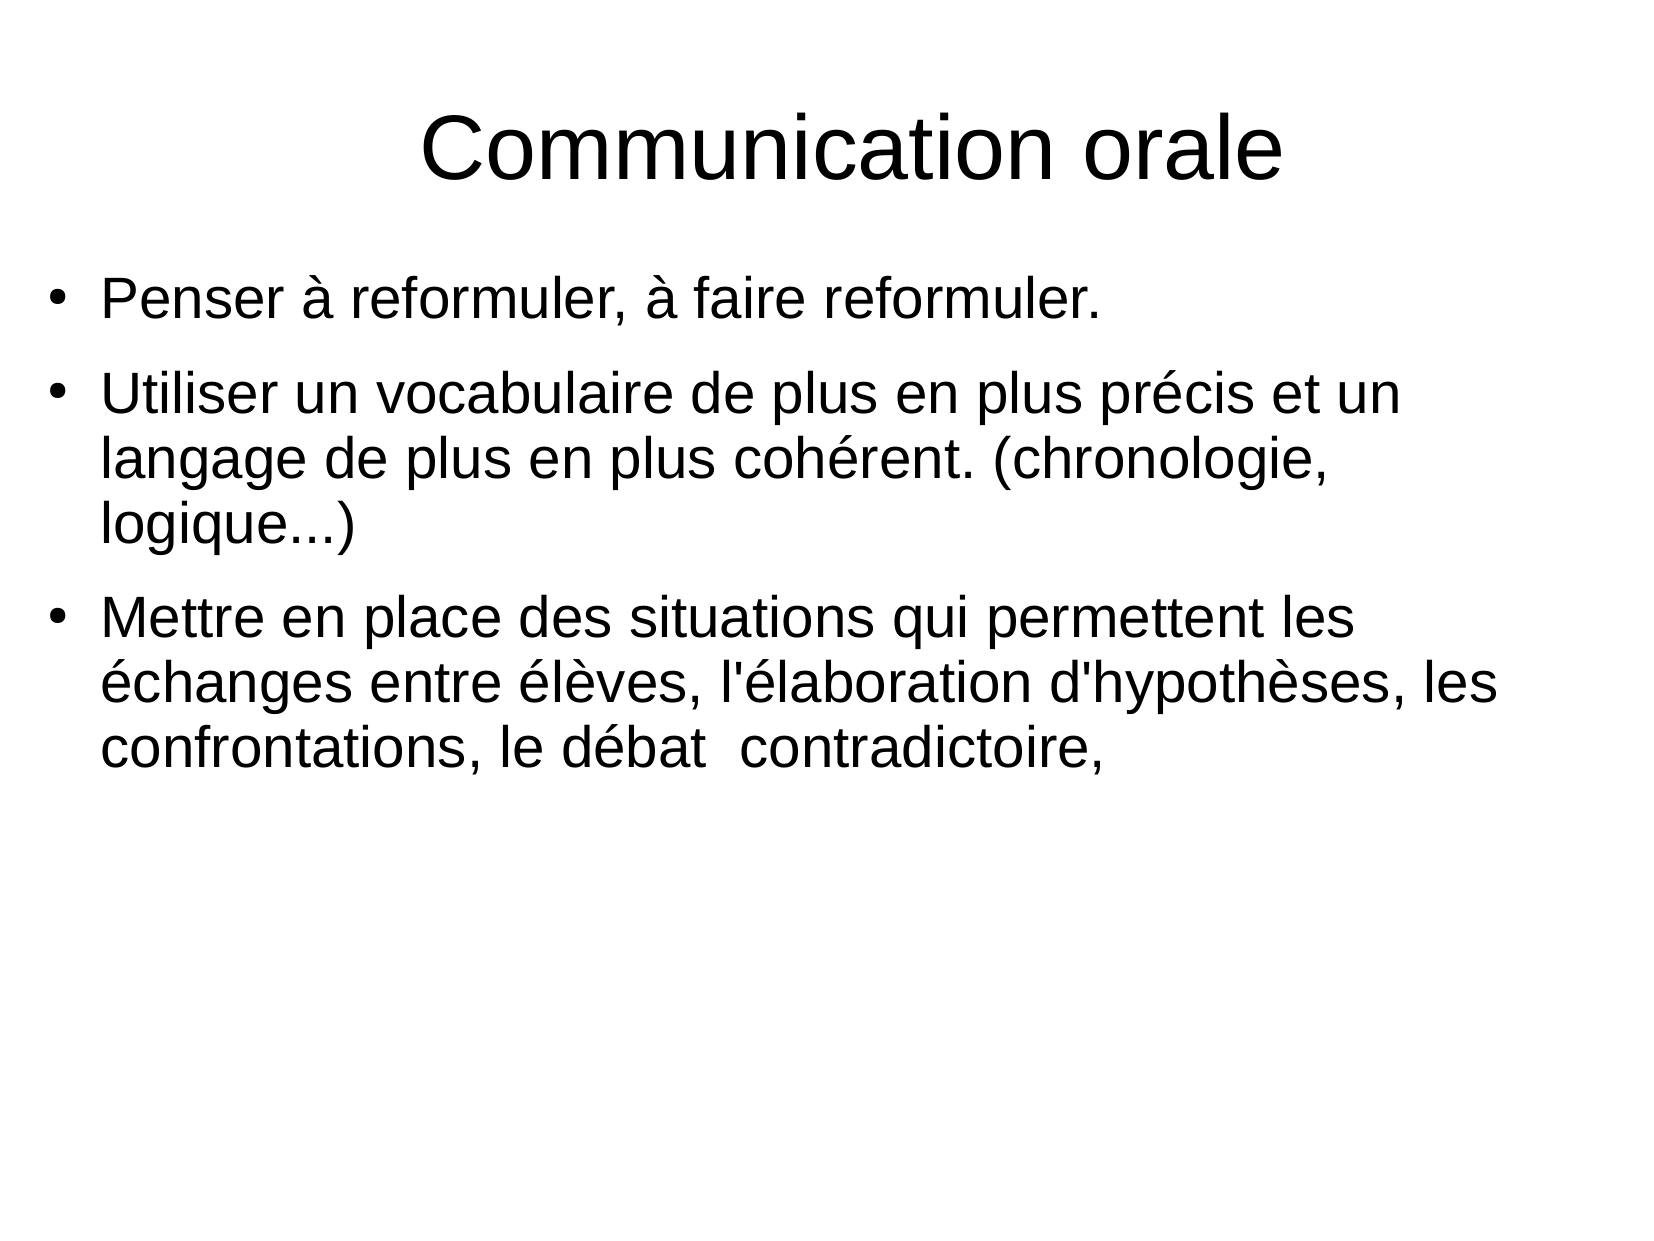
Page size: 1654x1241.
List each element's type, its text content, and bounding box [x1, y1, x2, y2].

list Penser à reformuler, à faire reformuler. Utiliser un vocabulaire de plus en plus précis et un langage de plus en plus cohérent. (chronologie, logique...) Mettre en place des situations qui permettent les échanges entre élèves, l'élaboration d'hypothèses, les confrontations, le débat contradictoire, [29, 265, 1565, 1172]
title Communication orale [82, 0, 1625, 297]
